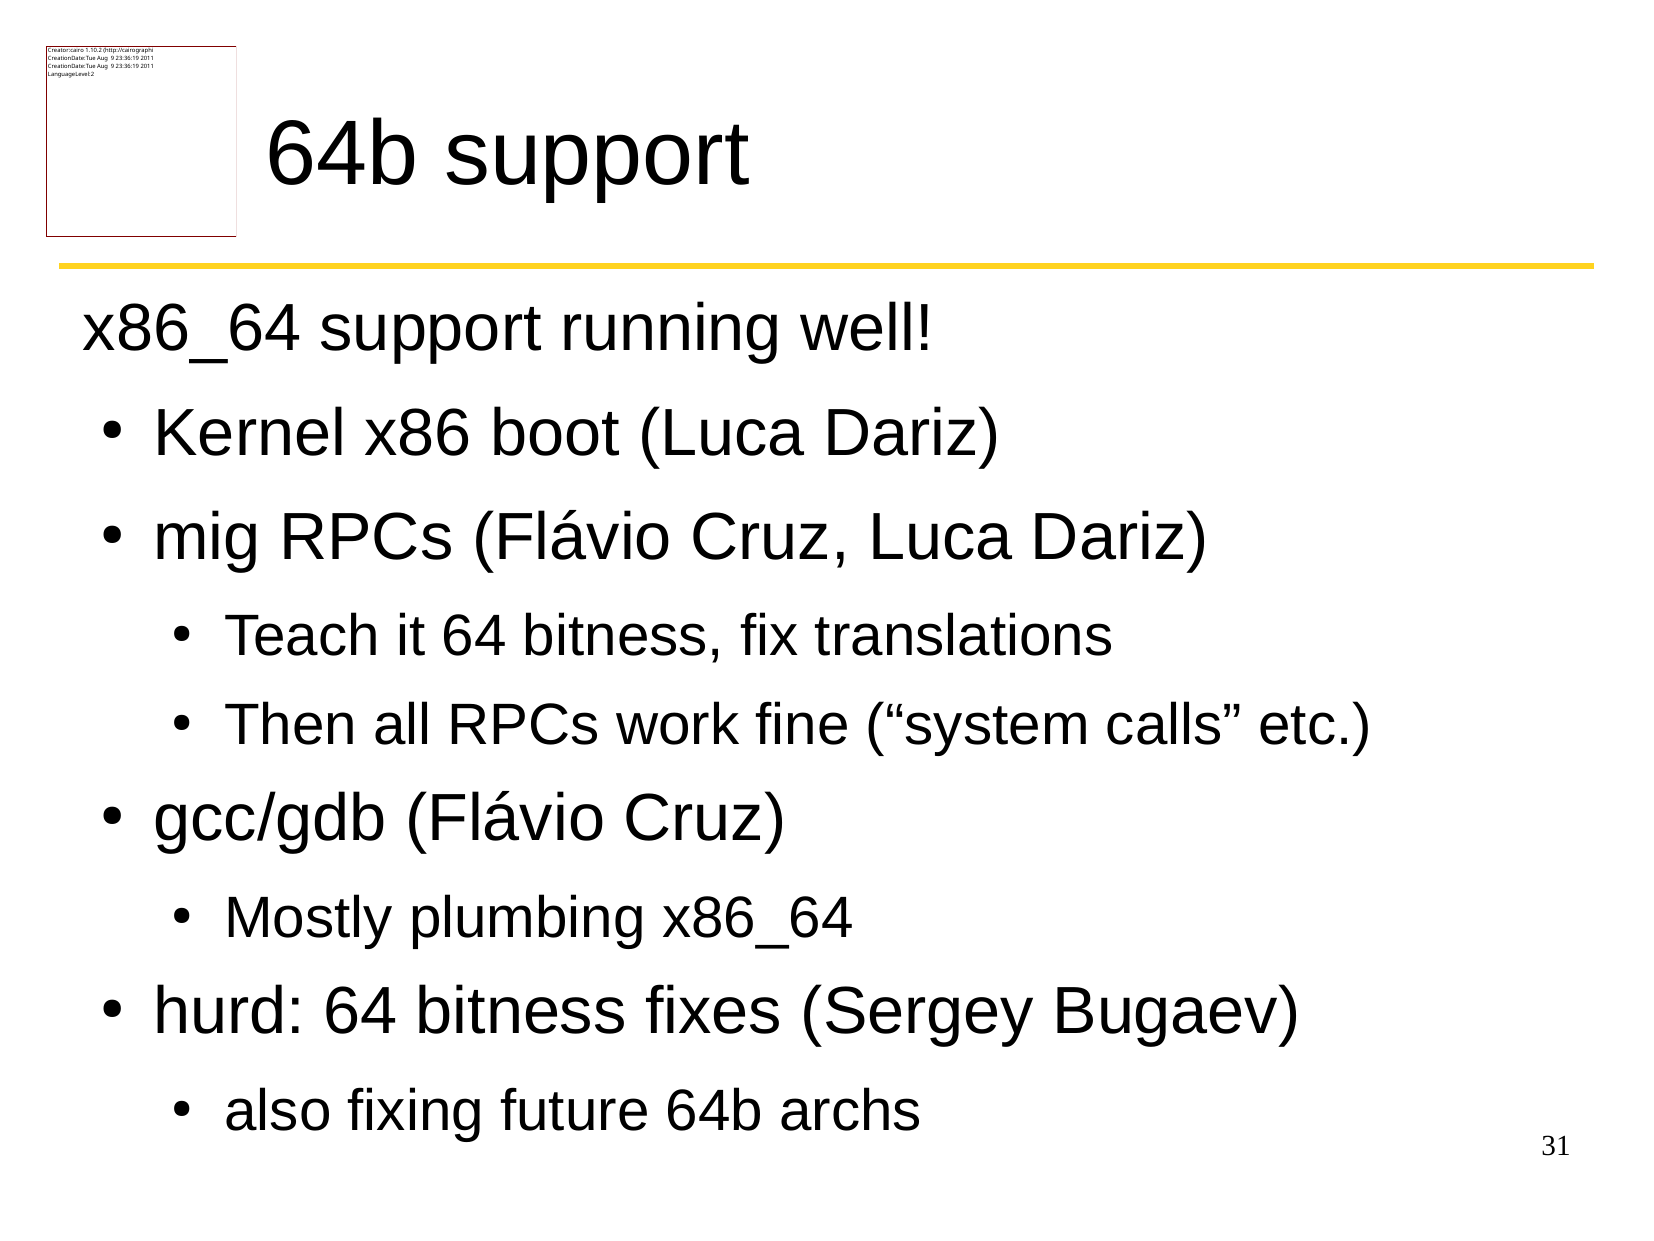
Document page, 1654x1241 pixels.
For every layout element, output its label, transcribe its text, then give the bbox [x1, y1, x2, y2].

list x86_64 support running well! Kernel x86 boot (Luca Dariz) mig RPCs (Flávio Cruz, Luca Dariz) Teach it 64 bitness, fix translations Then all RPCs work fine (“system calls” etc.) gcc/gdb (Flávio Cruz) Mostly plumbing x86_64 hurd: 64 bitness fixes (Sergey Bugaev) also fixing future 64b archs [82, 290, 1571, 1152]
title 64b support [265, 49, 1571, 257]
